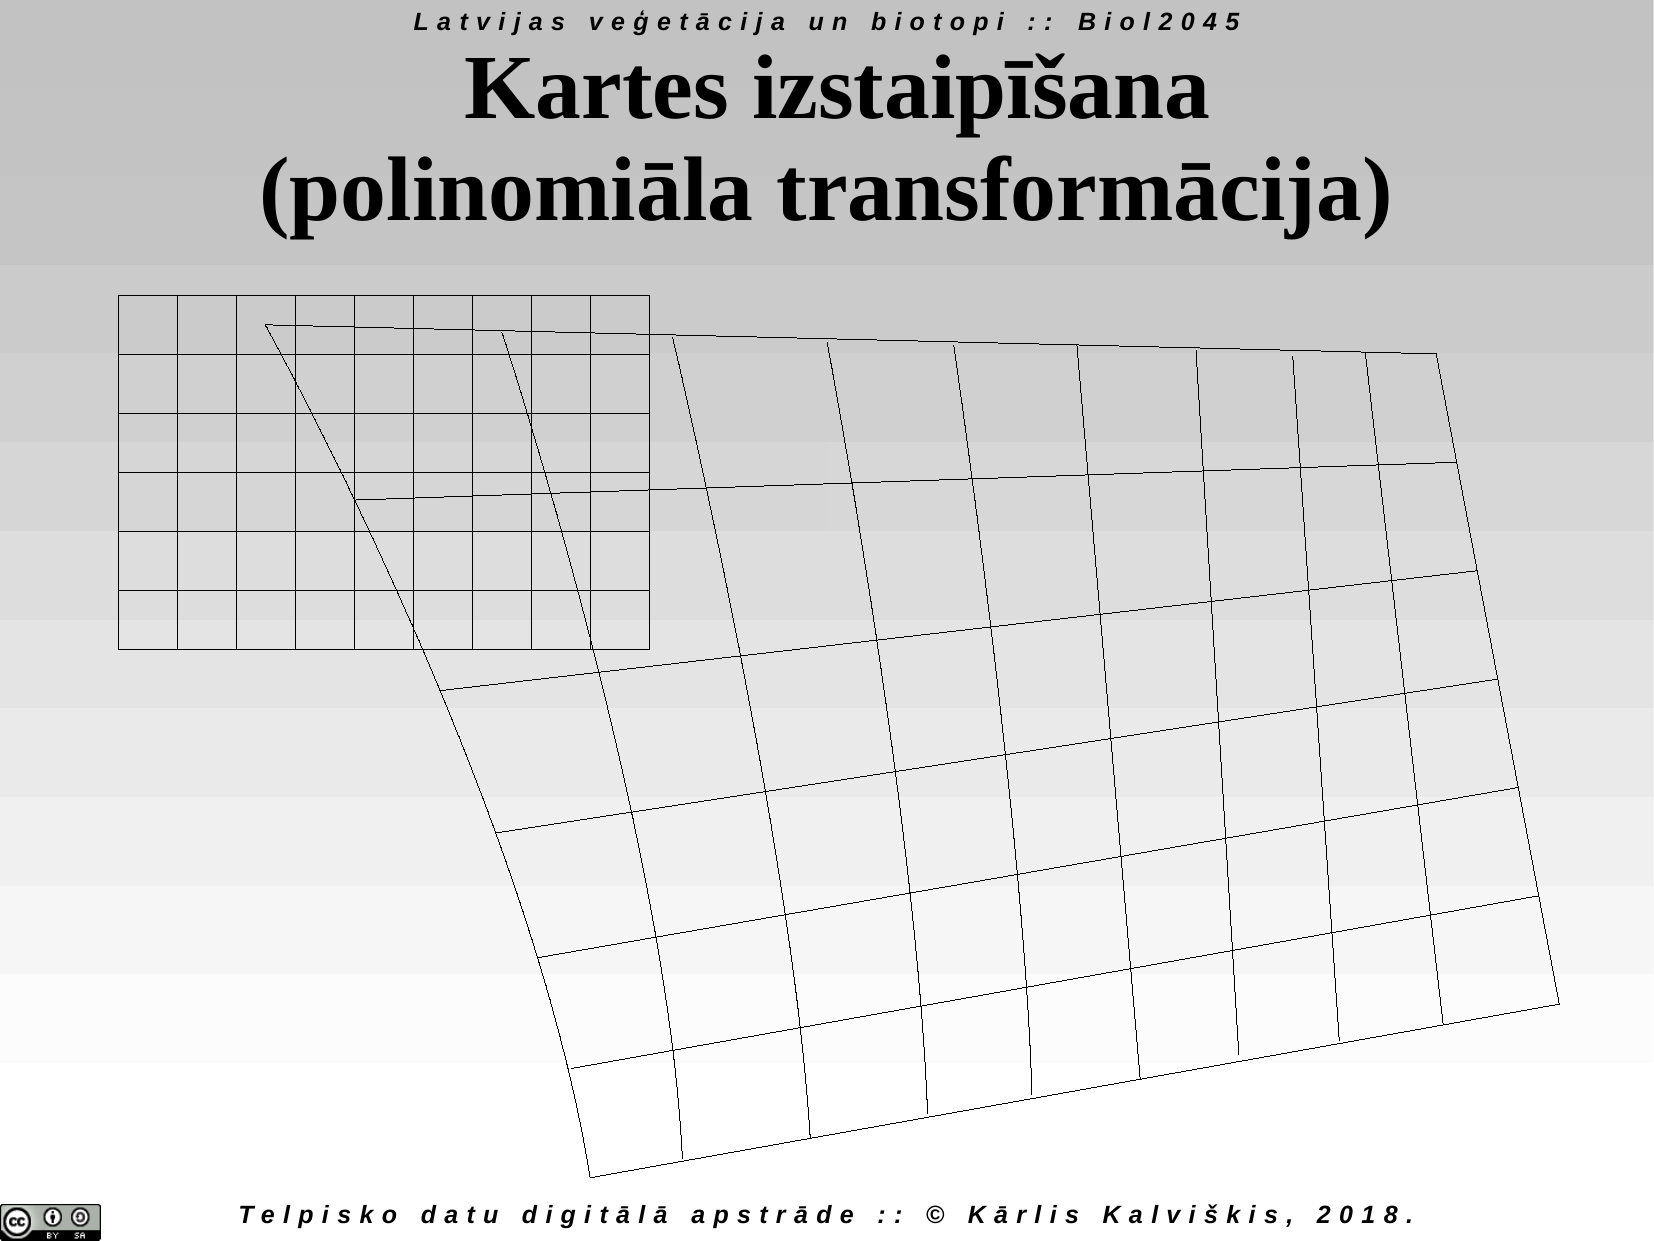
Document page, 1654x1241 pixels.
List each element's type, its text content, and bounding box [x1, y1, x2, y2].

title Kartes izstaipīšana (polinomiāla transformācija) [29, 37, 1625, 241]
picture [0, 0, 1654, 1241]
